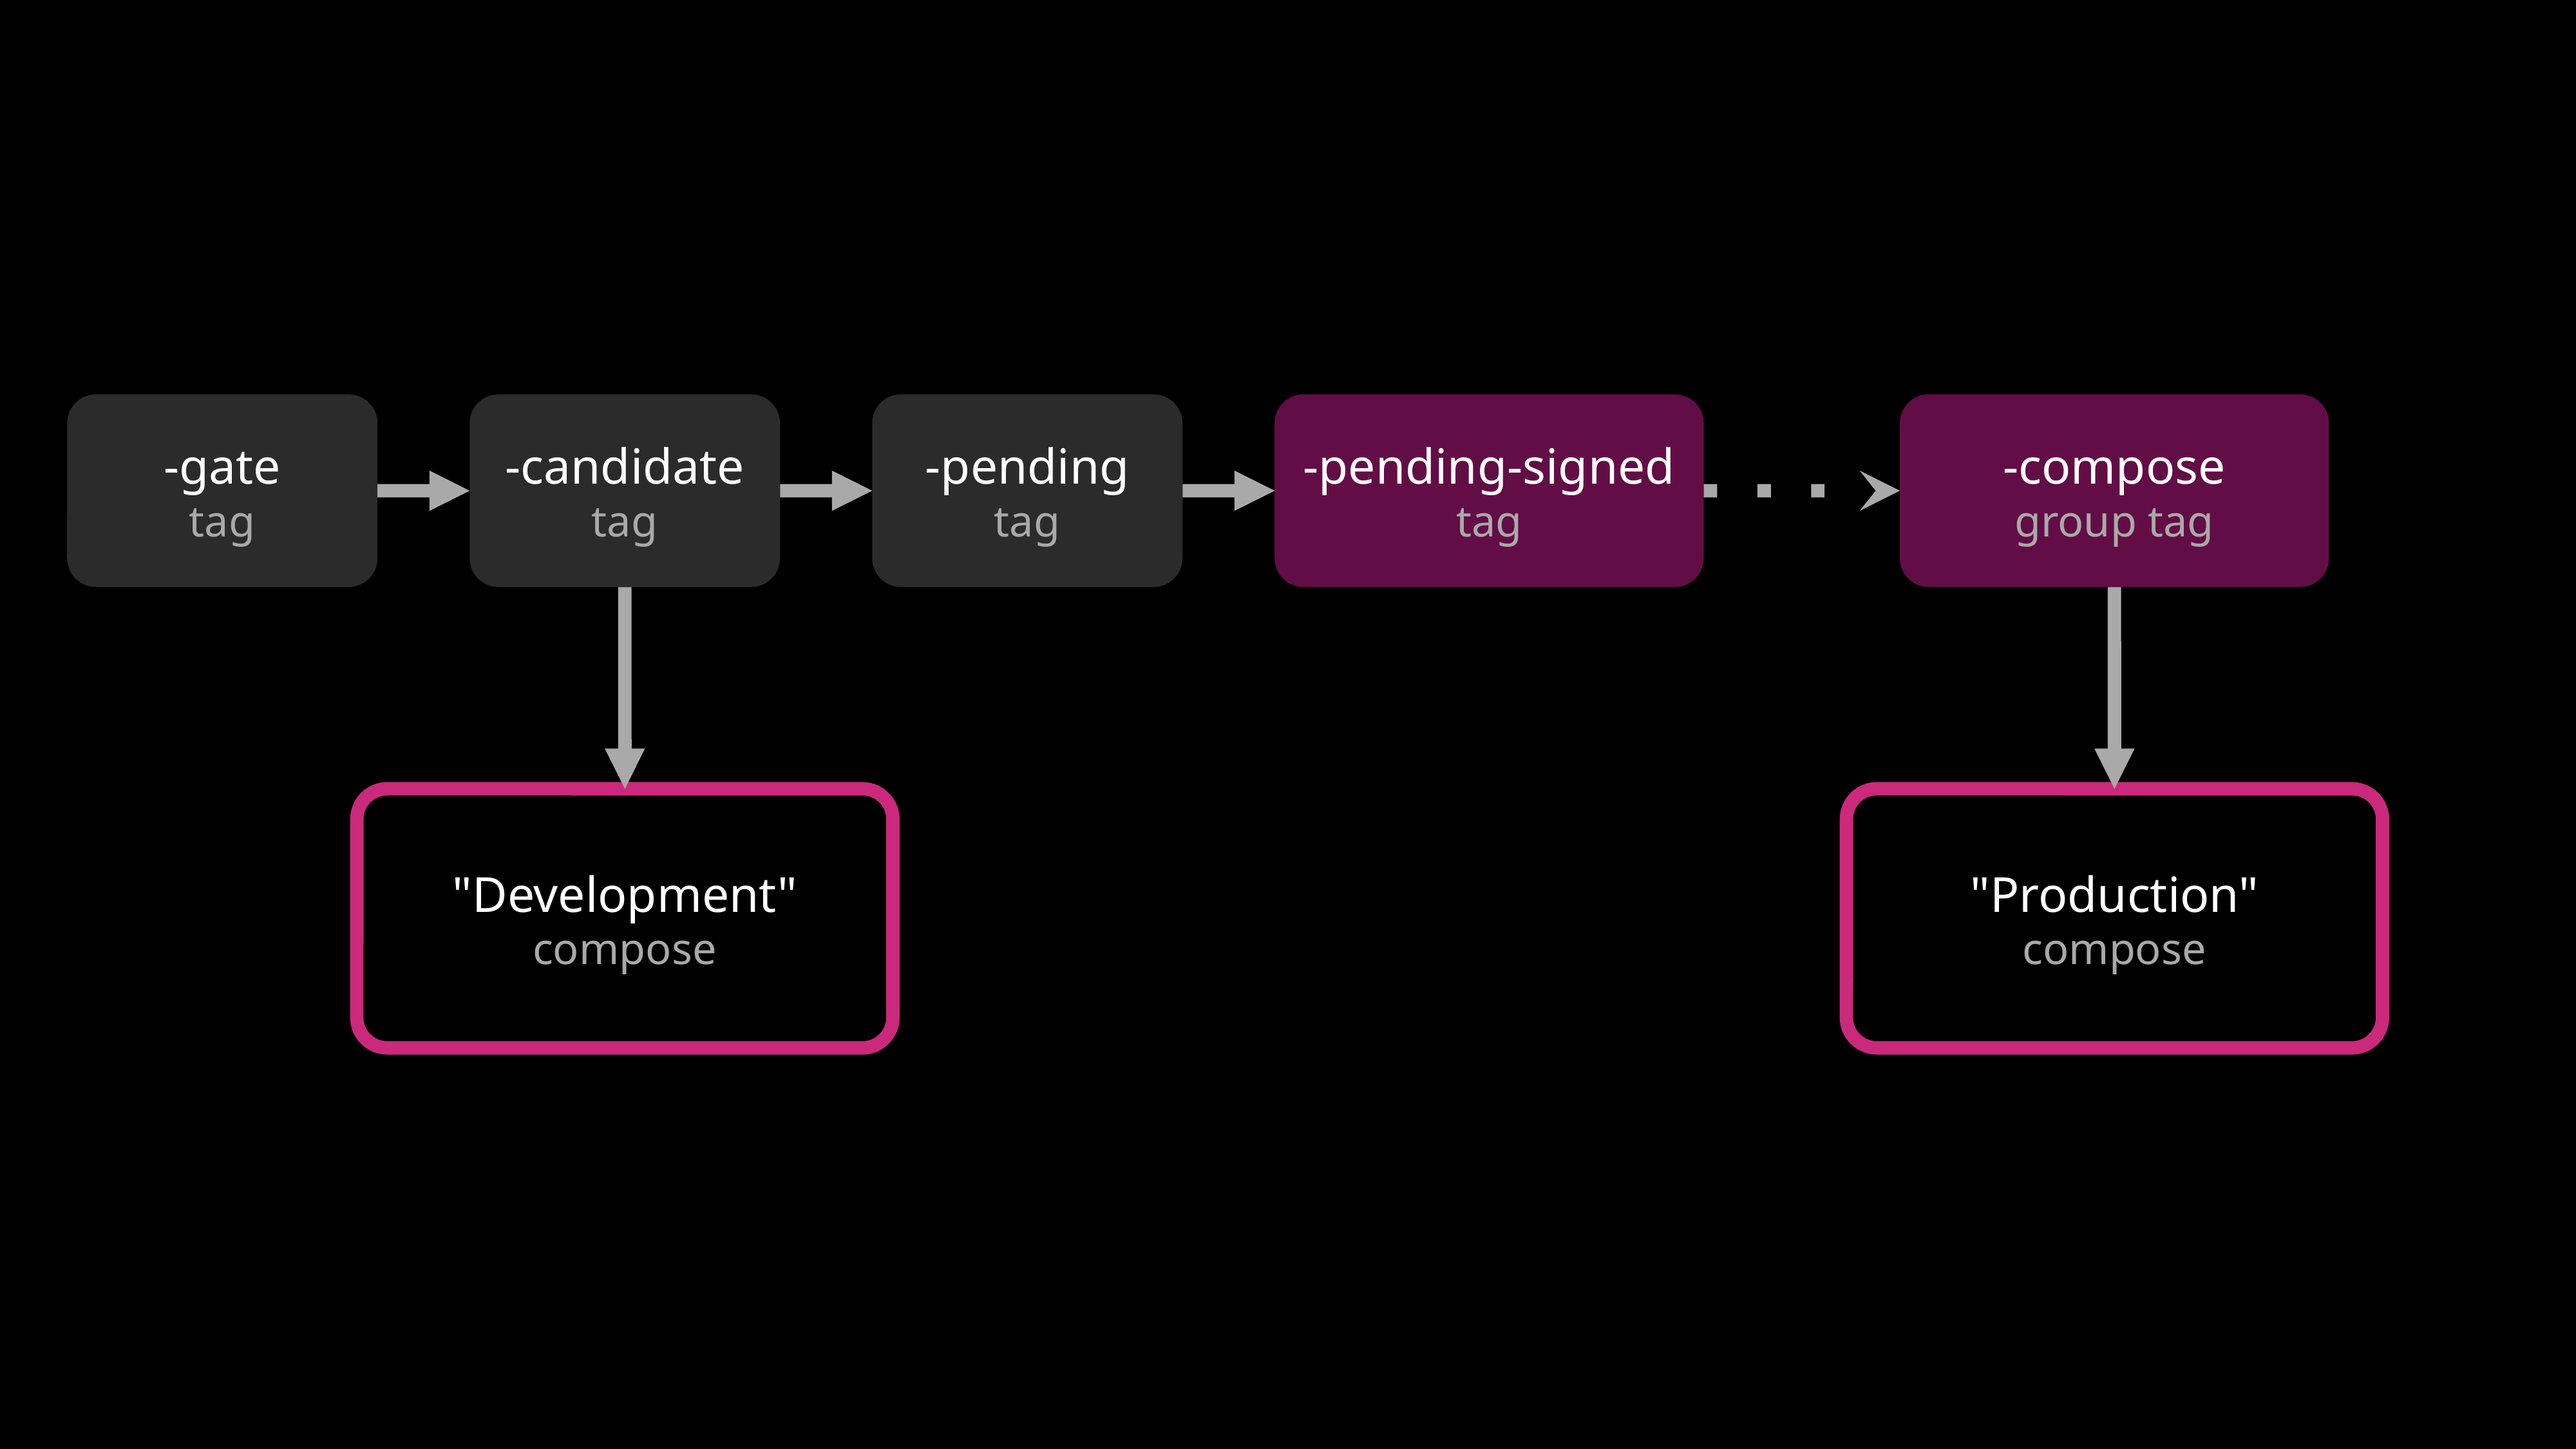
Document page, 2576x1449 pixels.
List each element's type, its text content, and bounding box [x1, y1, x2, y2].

text_box "Development" compose [357, 788, 893, 1048]
text_box -compose group tag [1900, 394, 2329, 587]
text_box -pending-signed tag [1274, 394, 1704, 587]
text_box -pending tag [872, 394, 1183, 587]
text_box "Production" compose [1846, 788, 2383, 1048]
text_box -candidate tag [469, 394, 781, 587]
text_box -gate tag [67, 394, 378, 587]
